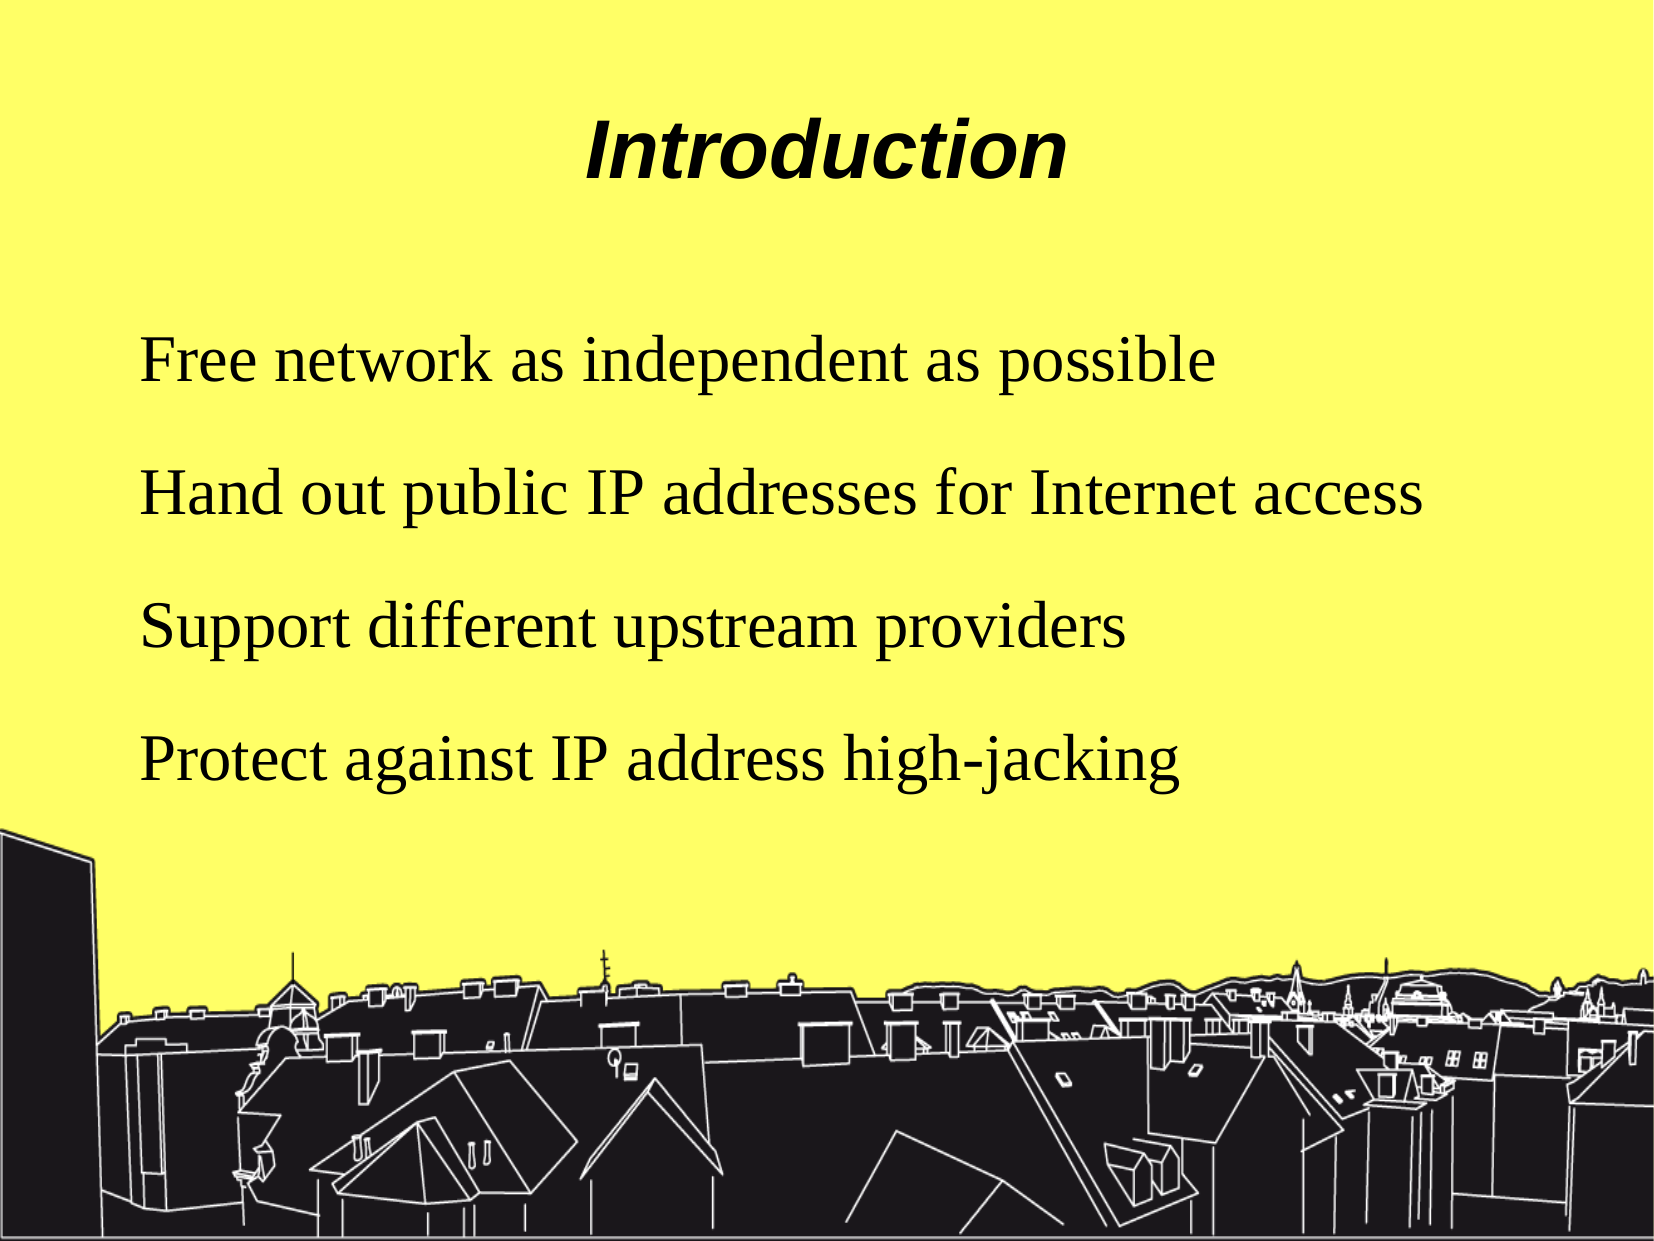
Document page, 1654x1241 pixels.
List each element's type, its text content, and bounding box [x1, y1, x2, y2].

picture [0, 827, 1654, 1241]
title Introduction [121, 46, 1534, 254]
list Free network as independent as possible Hand out public IP addresses for Internet access Support different upstream providers Protect against IP address high-jacking [121, 322, 1561, 1133]
